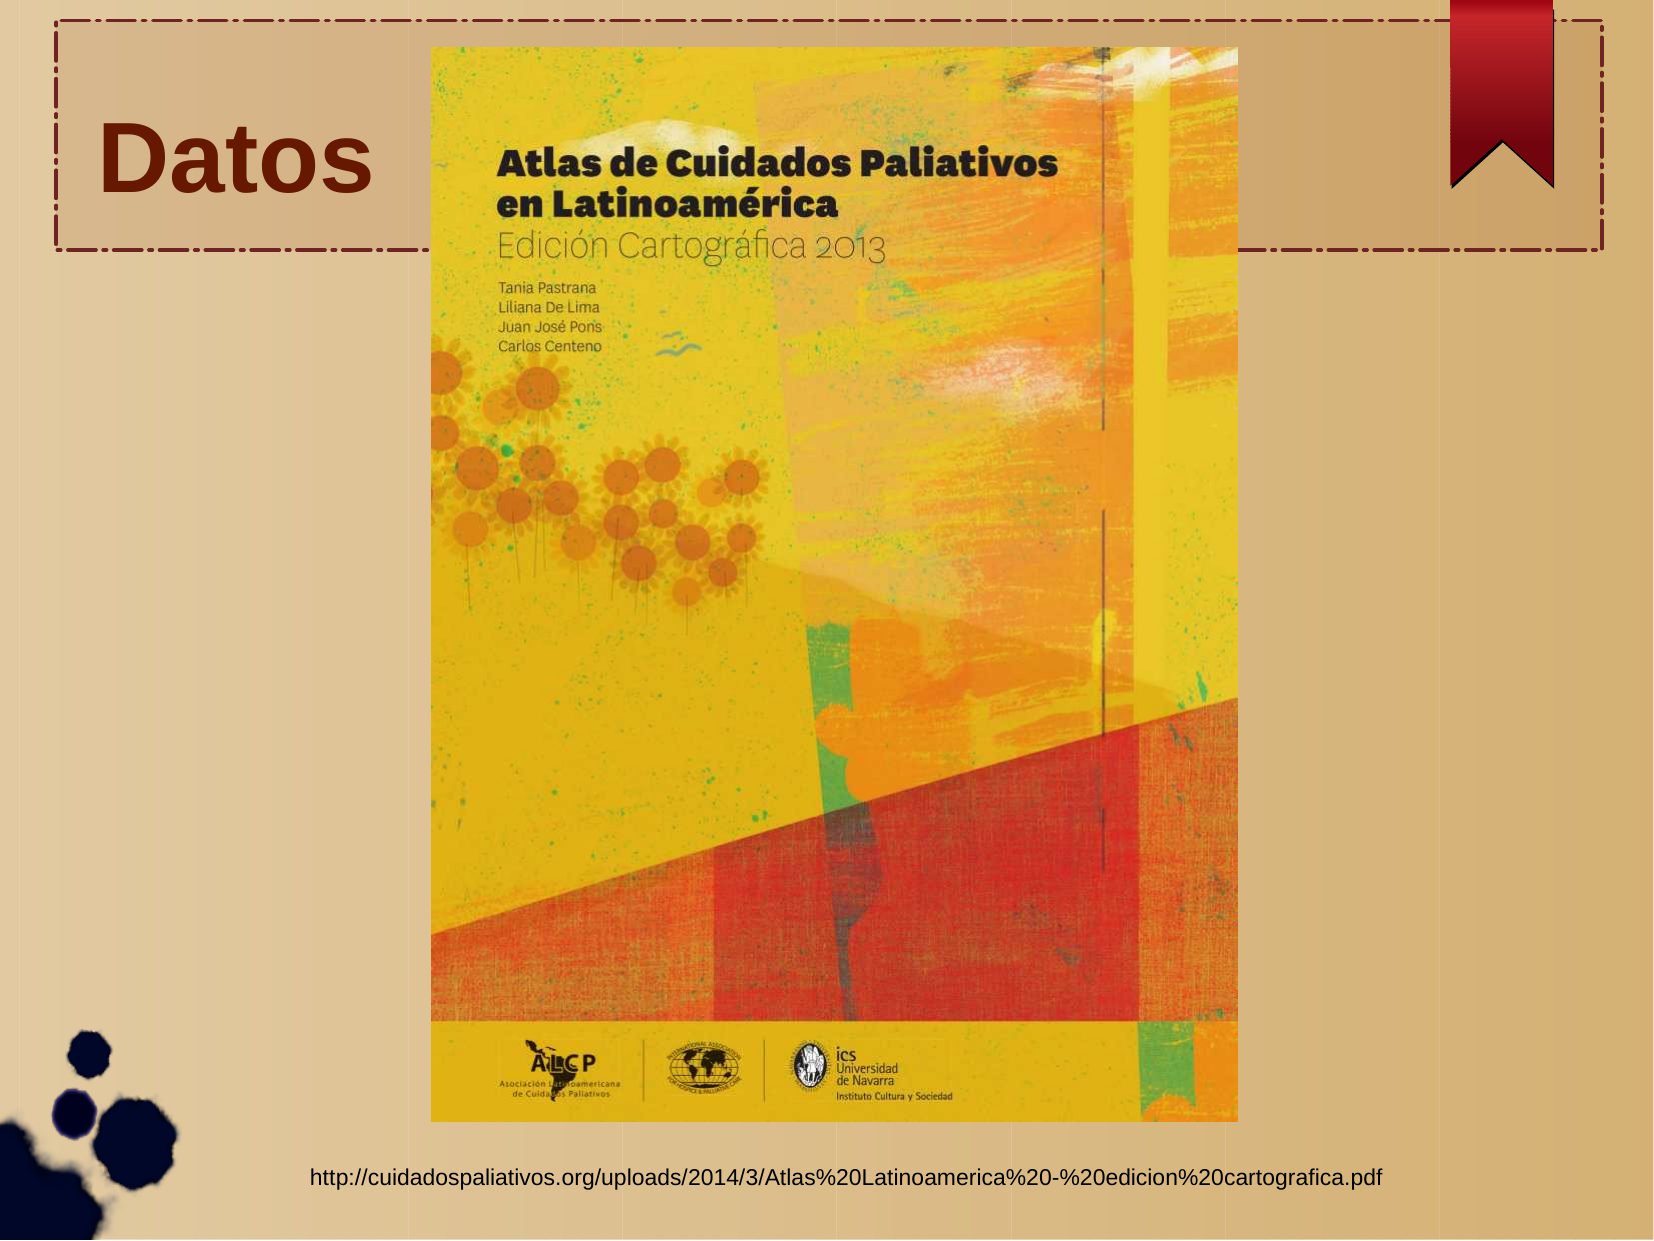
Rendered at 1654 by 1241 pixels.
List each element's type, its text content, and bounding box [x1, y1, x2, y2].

picture [431, 47, 1238, 1122]
text_box Datos [82, 94, 449, 222]
text_box http://cuidadospaliativos.org/uploads/2014/3/Atlas%20Latinoamerica%20-%20edicion%20cartografica.pdf [295, 1157, 1512, 1205]
